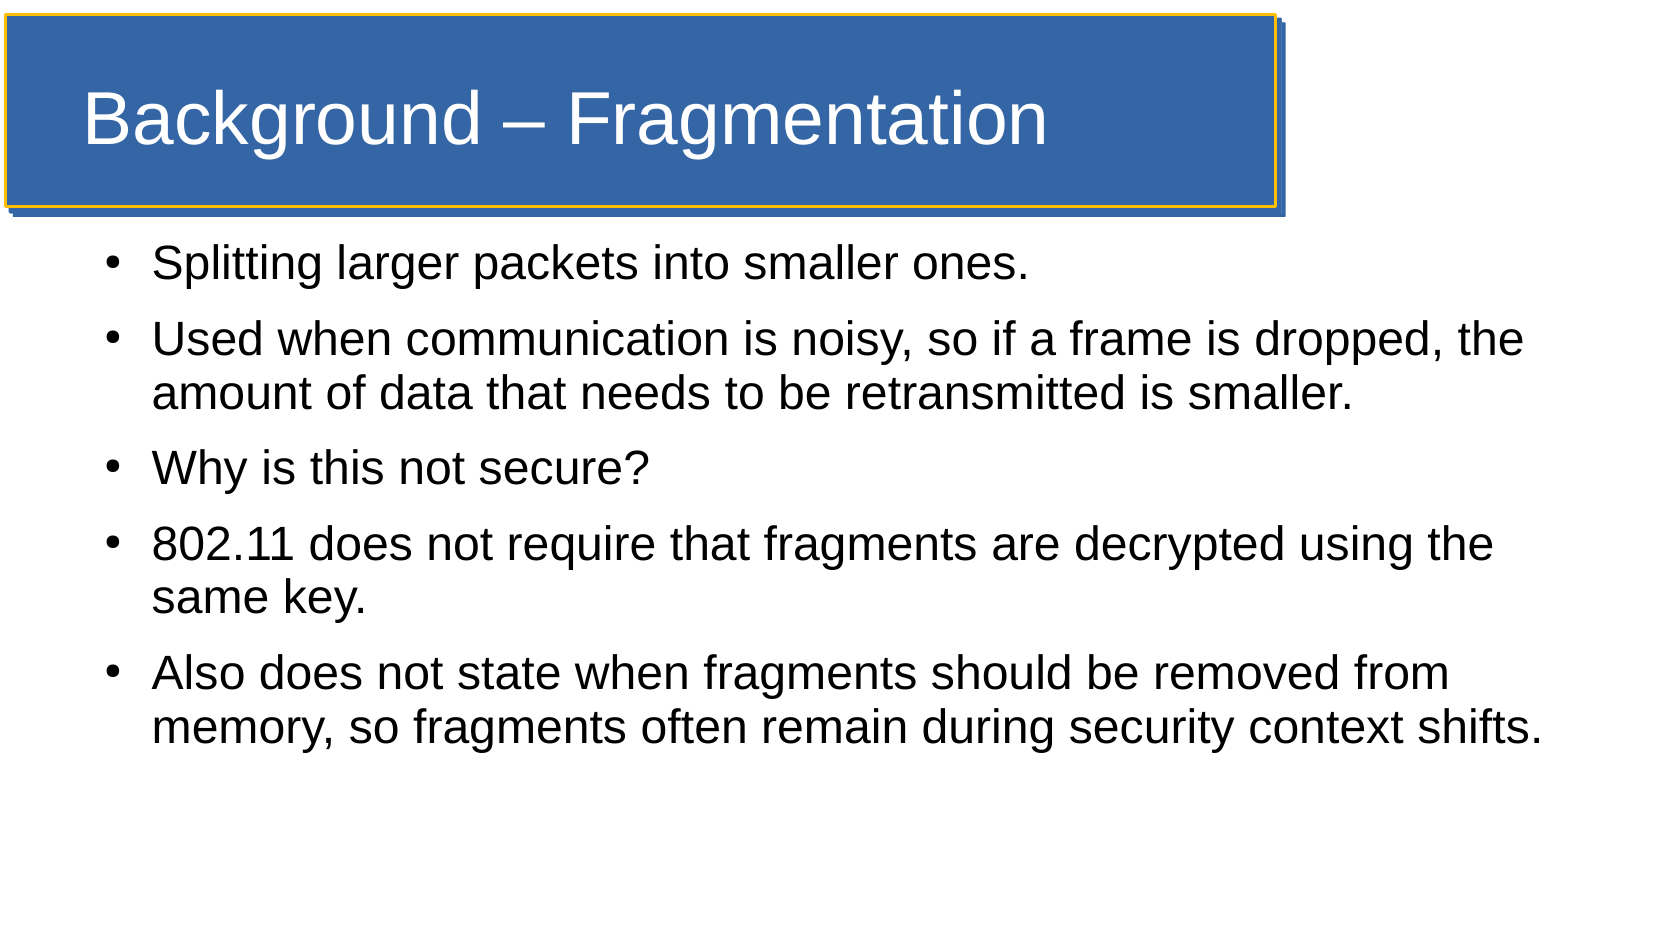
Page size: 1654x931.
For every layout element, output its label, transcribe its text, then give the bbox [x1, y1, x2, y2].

list Splitting larger packets into smaller ones. Used when communication is noisy, so if a frame is dropped, the amount of data that needs to be retransmitted is smaller. Why is this not secure? 802.11 does not require that fragments are decrypted using the same key. Also does not state when fragments should be removed from memory, so fragments often remain during security context shifts. [88, 236, 1565, 798]
title Background – Fragmentation [82, 44, 1235, 192]
